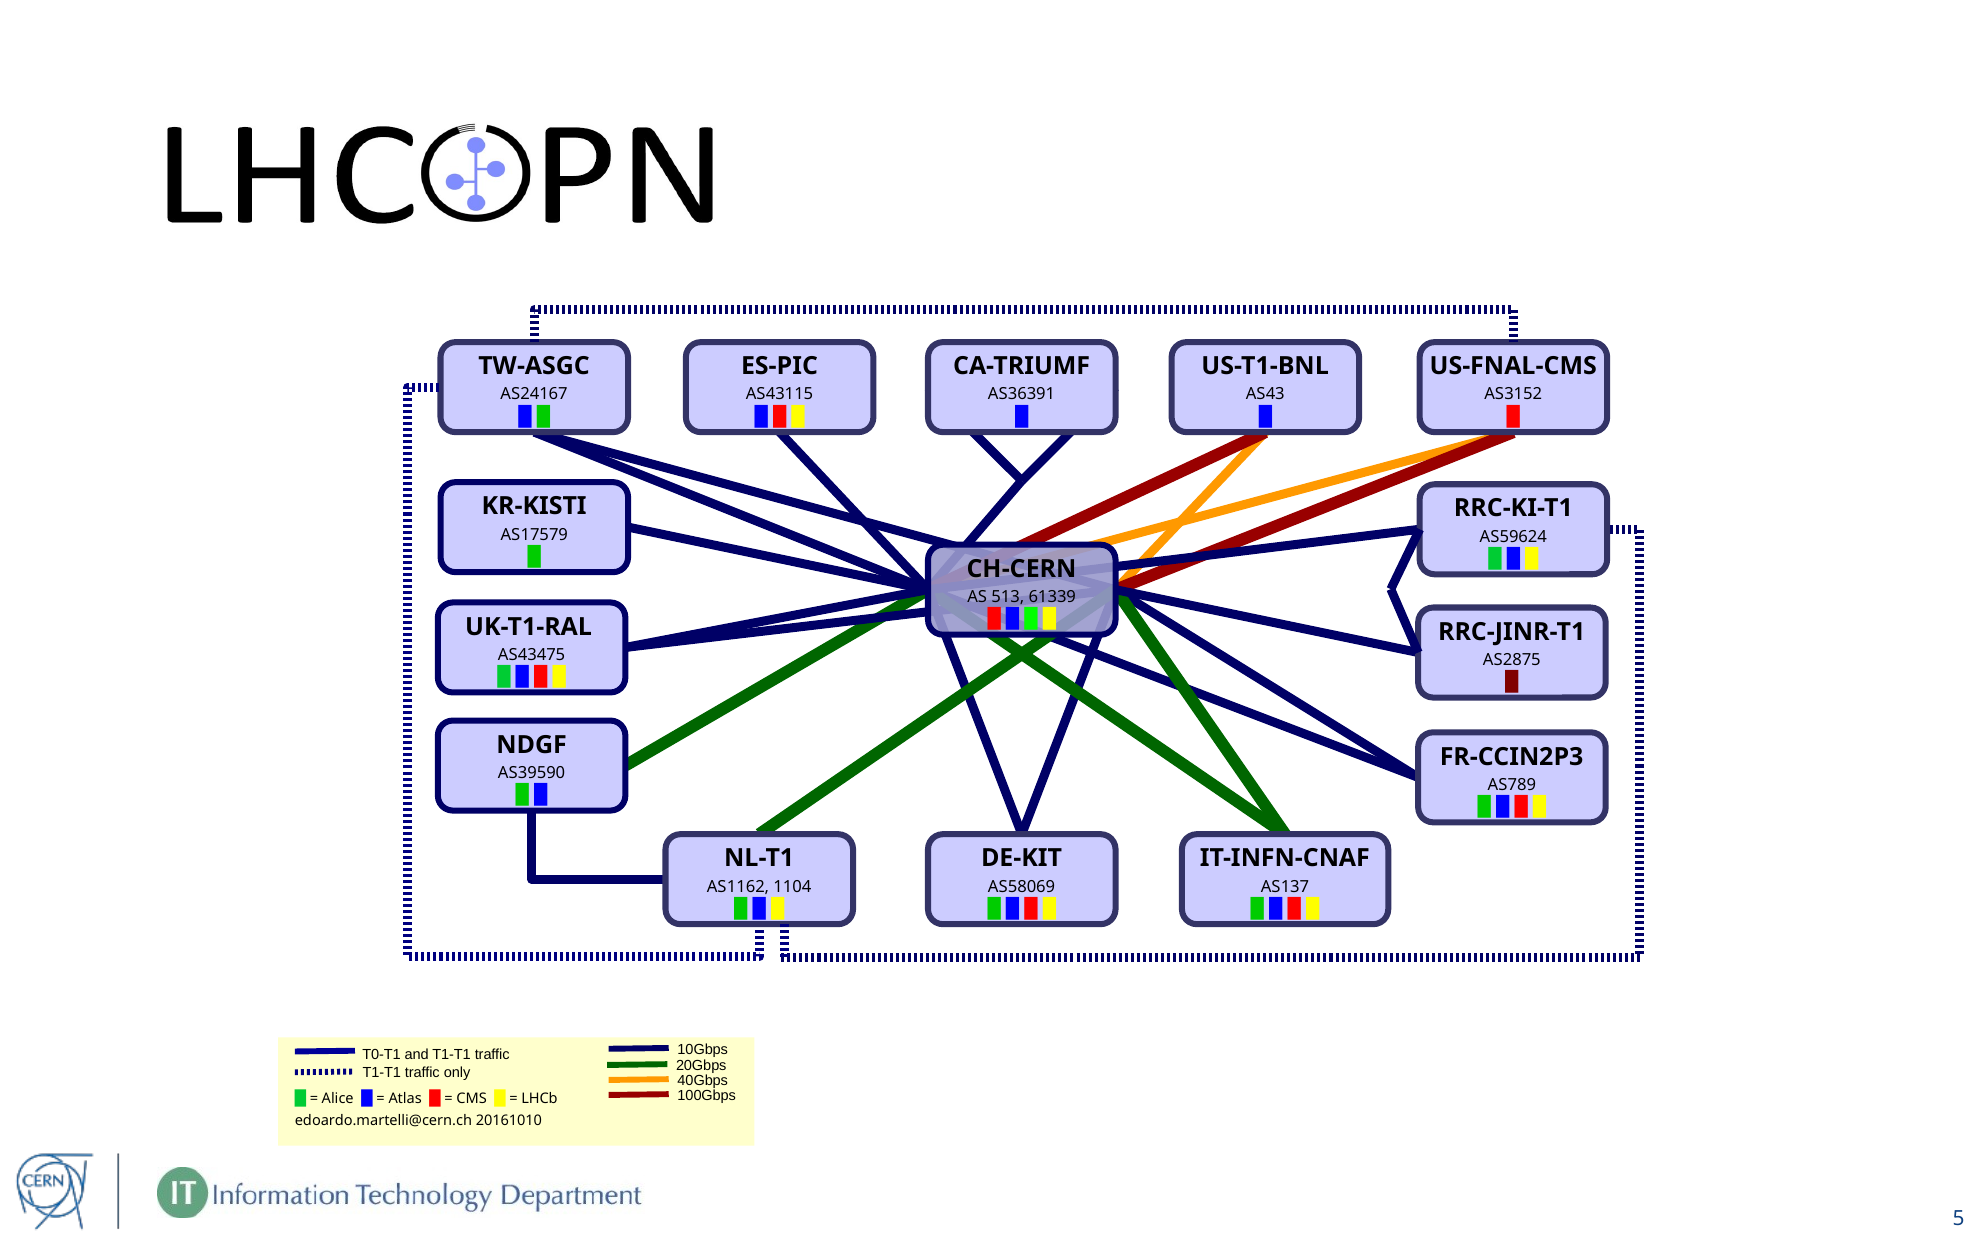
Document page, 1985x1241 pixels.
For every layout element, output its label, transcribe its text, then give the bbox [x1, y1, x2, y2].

text_box UK-T1-RAL AS43475 █ █ █ █ [437, 602, 626, 693]
text_box FR-CCIN2P3 AS789 █ █ █ █ [1418, 732, 1606, 823]
text_box RRC-KI-T1 AS59624 █ █ █ [1419, 484, 1608, 575]
picture [157, 1167, 948, 1218]
text_box DE-KIT AS58069 █ █ █ █ [927, 834, 1116, 925]
picture [51, 1200, 64, 1215]
text_box 20Gbps [676, 1052, 860, 1081]
picture [19, 1188, 64, 1207]
picture [161, 117, 724, 230]
text_box NDGF AS39590 █ █ [437, 720, 626, 811]
text_box CA-TRIUMF AS36391 █ [927, 342, 1116, 433]
text_box █ = Alice █ = Atlas █ = CMS █ = LHCb edoardo.martelli@cern.ch 20161010 [294, 1086, 610, 1138]
text_box 40Gbps [677, 1067, 861, 1082]
text_box [278, 1037, 755, 1146]
picture [16, 1188, 64, 1236]
text_box T1-T1 traffic only [362, 1058, 546, 1087]
text_box 100Gbps [677, 1082, 861, 1111]
text_box T0-T1 and T1-T1 traffic [362, 1040, 546, 1058]
text_box KR-KISTI AS17579 █ [440, 482, 629, 573]
text_box ES-PIC AS43115 █ █ █ [685, 342, 874, 433]
text_box US-T1-BNL AS43 █ [1171, 342, 1360, 433]
text_box CH-CERN AS 513, 61339 █ █ █ █ [927, 544, 1116, 635]
text_box TW-ASGC AS24167 █ █ [440, 342, 629, 433]
picture [38, 1207, 55, 1215]
text_box US-FNAL-CMS AS3152 █ [1419, 342, 1608, 433]
text_box RRC-JINR-T1 AS2875 █ [1418, 607, 1606, 698]
text_box NL-T1 AS1162, 1104 █ █ █ [665, 834, 854, 925]
text_box 10Gbps [677, 1036, 861, 1064]
text_box IT-INFN-CNAF AS137 █ █ █ █ [1181, 834, 1389, 925]
